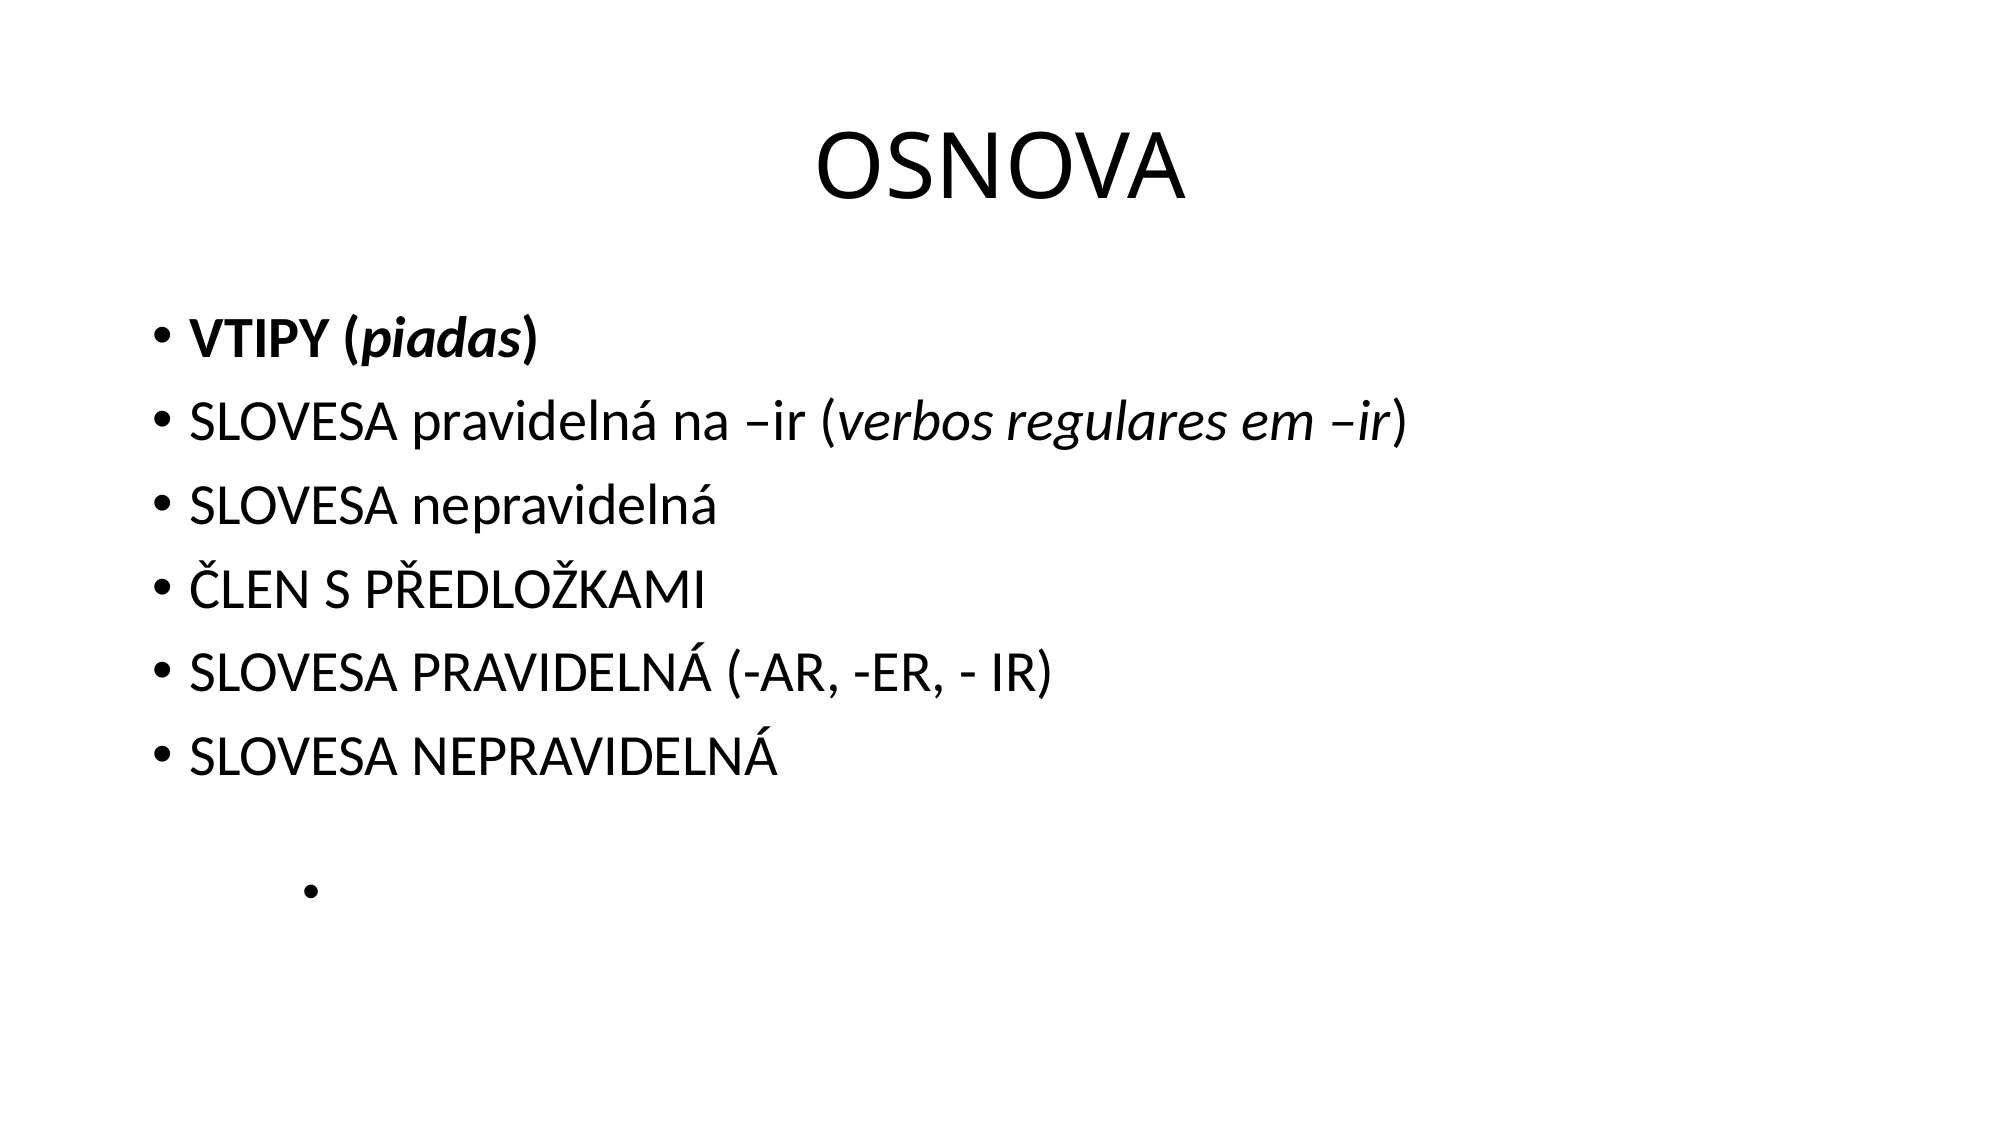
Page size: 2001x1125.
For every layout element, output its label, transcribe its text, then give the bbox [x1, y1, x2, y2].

title OSNOVA [137, 59, 1863, 278]
list VTIPY (piadas) SLOVESA pravidelná na –ir (verbos regulares em –ir) SLOVESA nepravidelná ČLEN S PŘEDLOŽKAMI SLOVESA PRAVIDELNÁ (-AR, -ER, - IR) SLOVESA NEPRAVIDELNÁ [137, 299, 1863, 1014]
